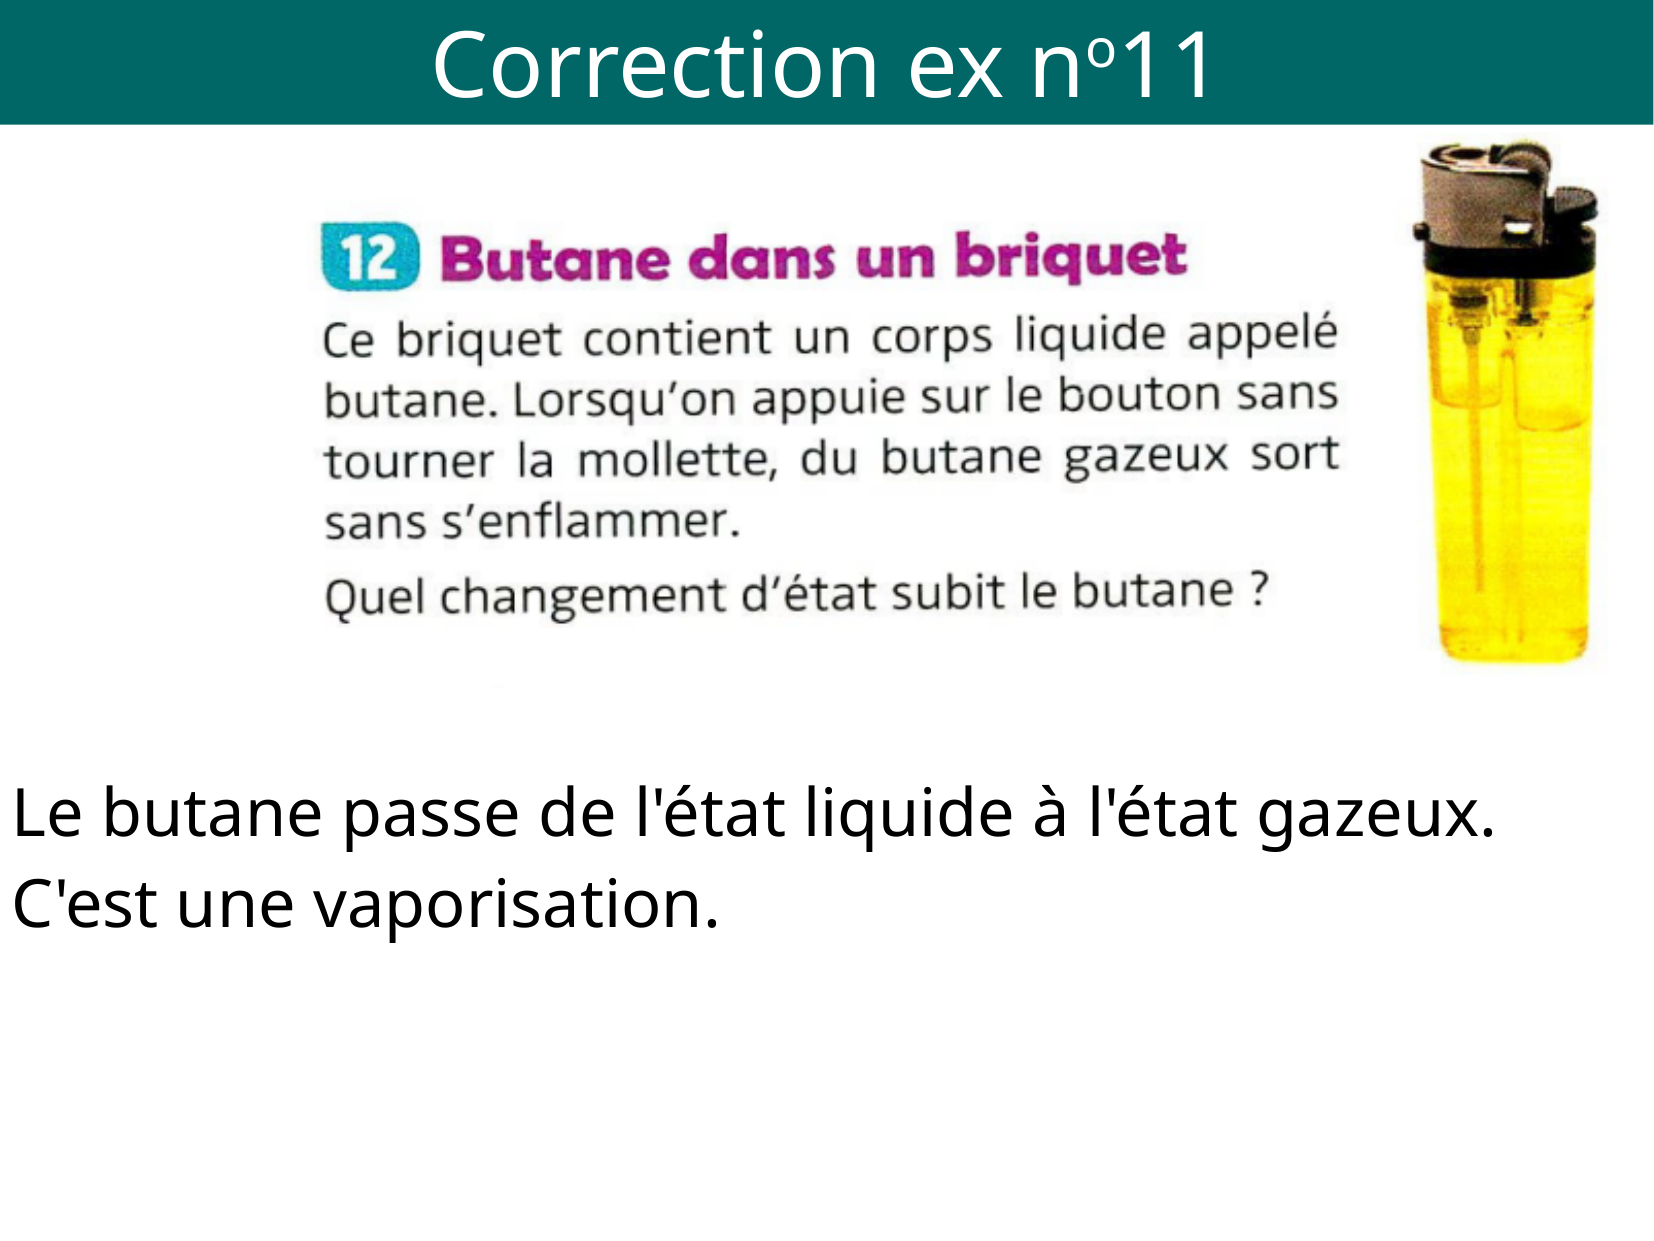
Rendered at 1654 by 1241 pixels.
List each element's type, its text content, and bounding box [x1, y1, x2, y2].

subtitle Le butane passe de l'état liquide à l'état gazeux. C'est une vaporisation. [11, 129, 1642, 1229]
picture [307, 129, 1619, 688]
title Correction ex no11 [0, 10, 1654, 114]
